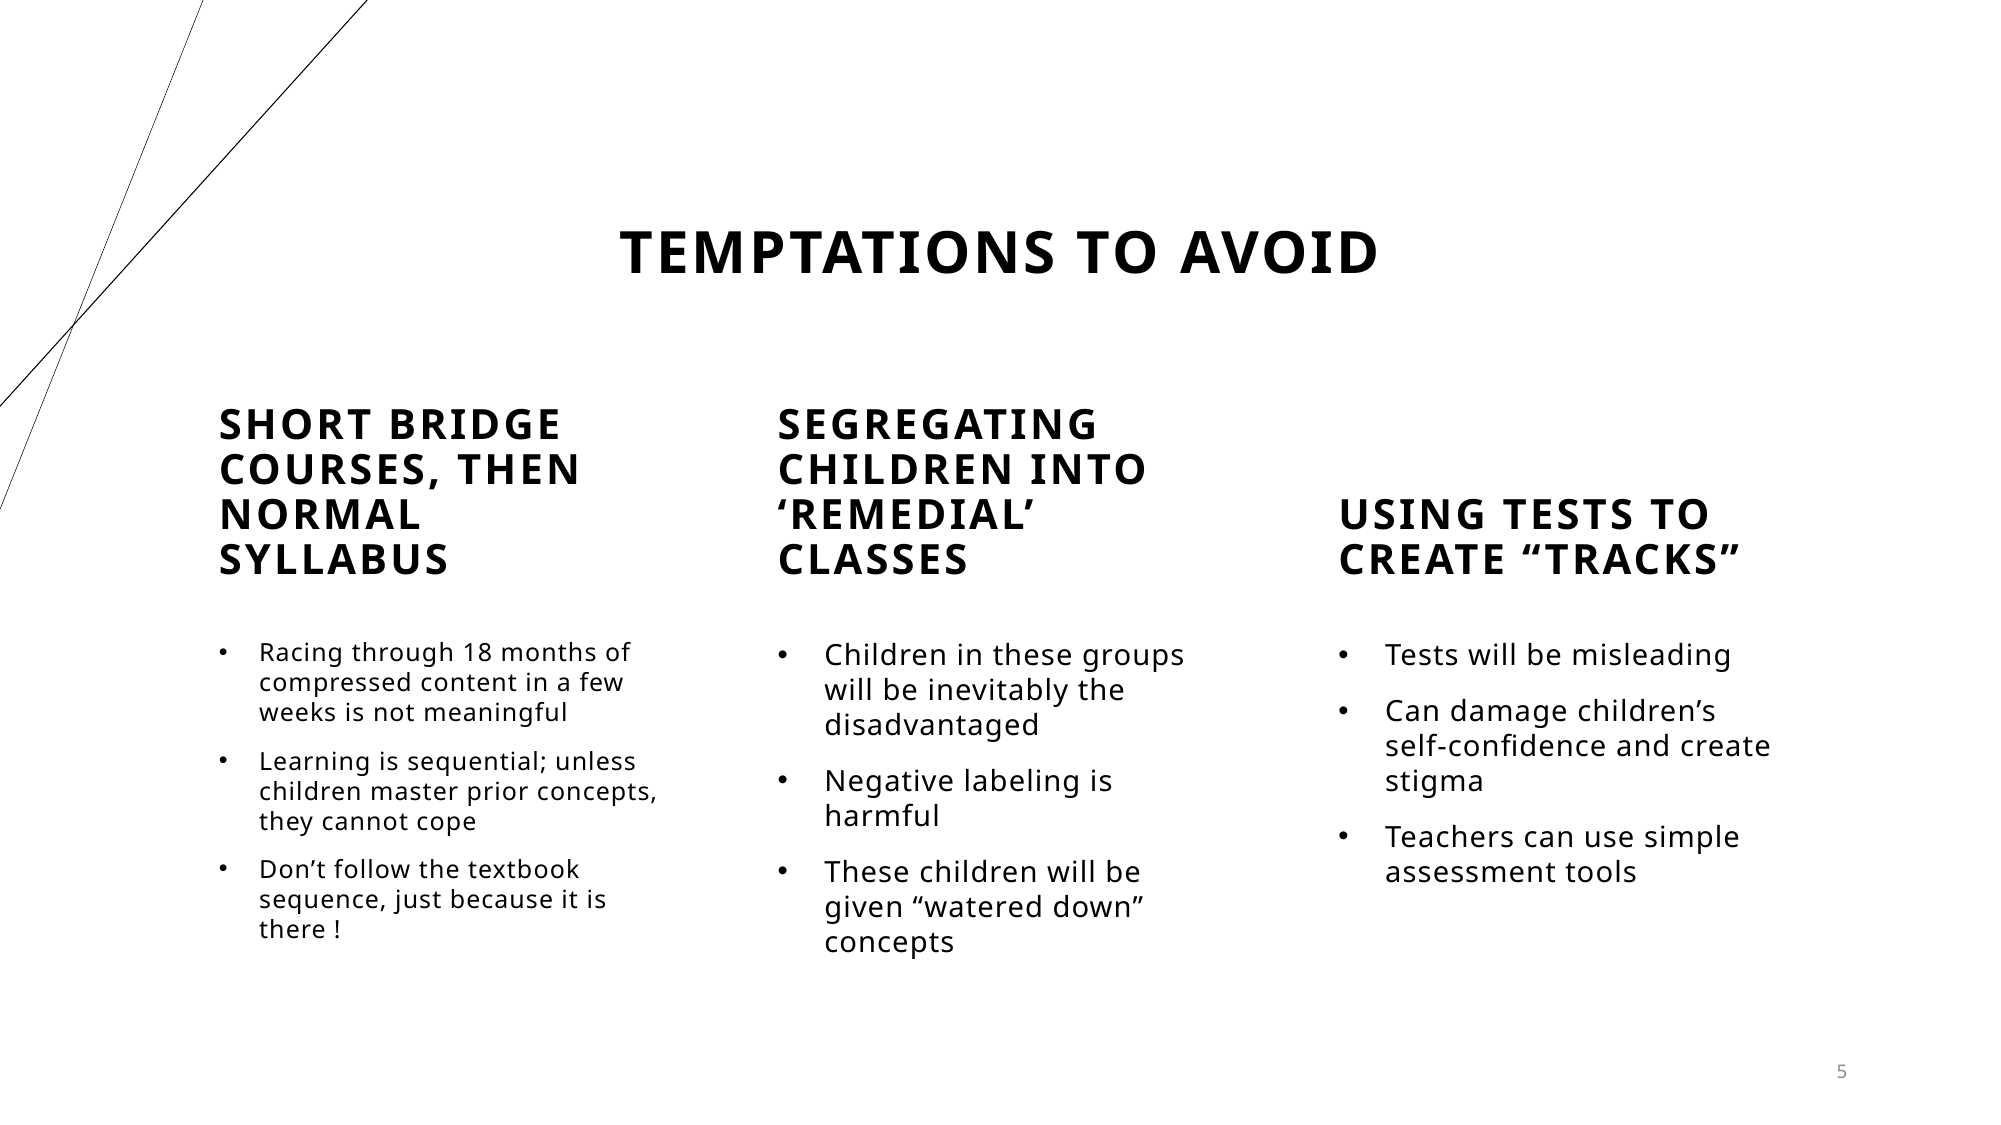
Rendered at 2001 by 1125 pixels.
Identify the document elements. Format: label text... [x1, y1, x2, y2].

list SEGREGATING CHILDREN INTO ‘REMEDIAL’ CLASSES [762, 455, 1238, 591]
list Racing through 18 months of compressed content in a few weeks is not meaningful Learning is sequential; unless children master prior concepts, they cannot cope Don’t follow the textbook sequence, just because it is there ! [203, 629, 677, 957]
slide_number <number> [1412, 1042, 1863, 1103]
title Temptations TO AVOID [309, 146, 1691, 364]
list Children in these groups will be inevitably the disadvantaged Negative labeling is harmful These children will be given “watered down” concepts [762, 629, 1238, 957]
list USING TESTS TO CREATE “TRACKS” [1323, 455, 1797, 591]
list Tests will be misleading Can damage children’s self-confidence and create stigma Teachers can use simple assessment tools [1323, 629, 1797, 957]
list SHORT BRIDGE COURSES, THEN NORMAL SYLLABUS [203, 455, 677, 591]
